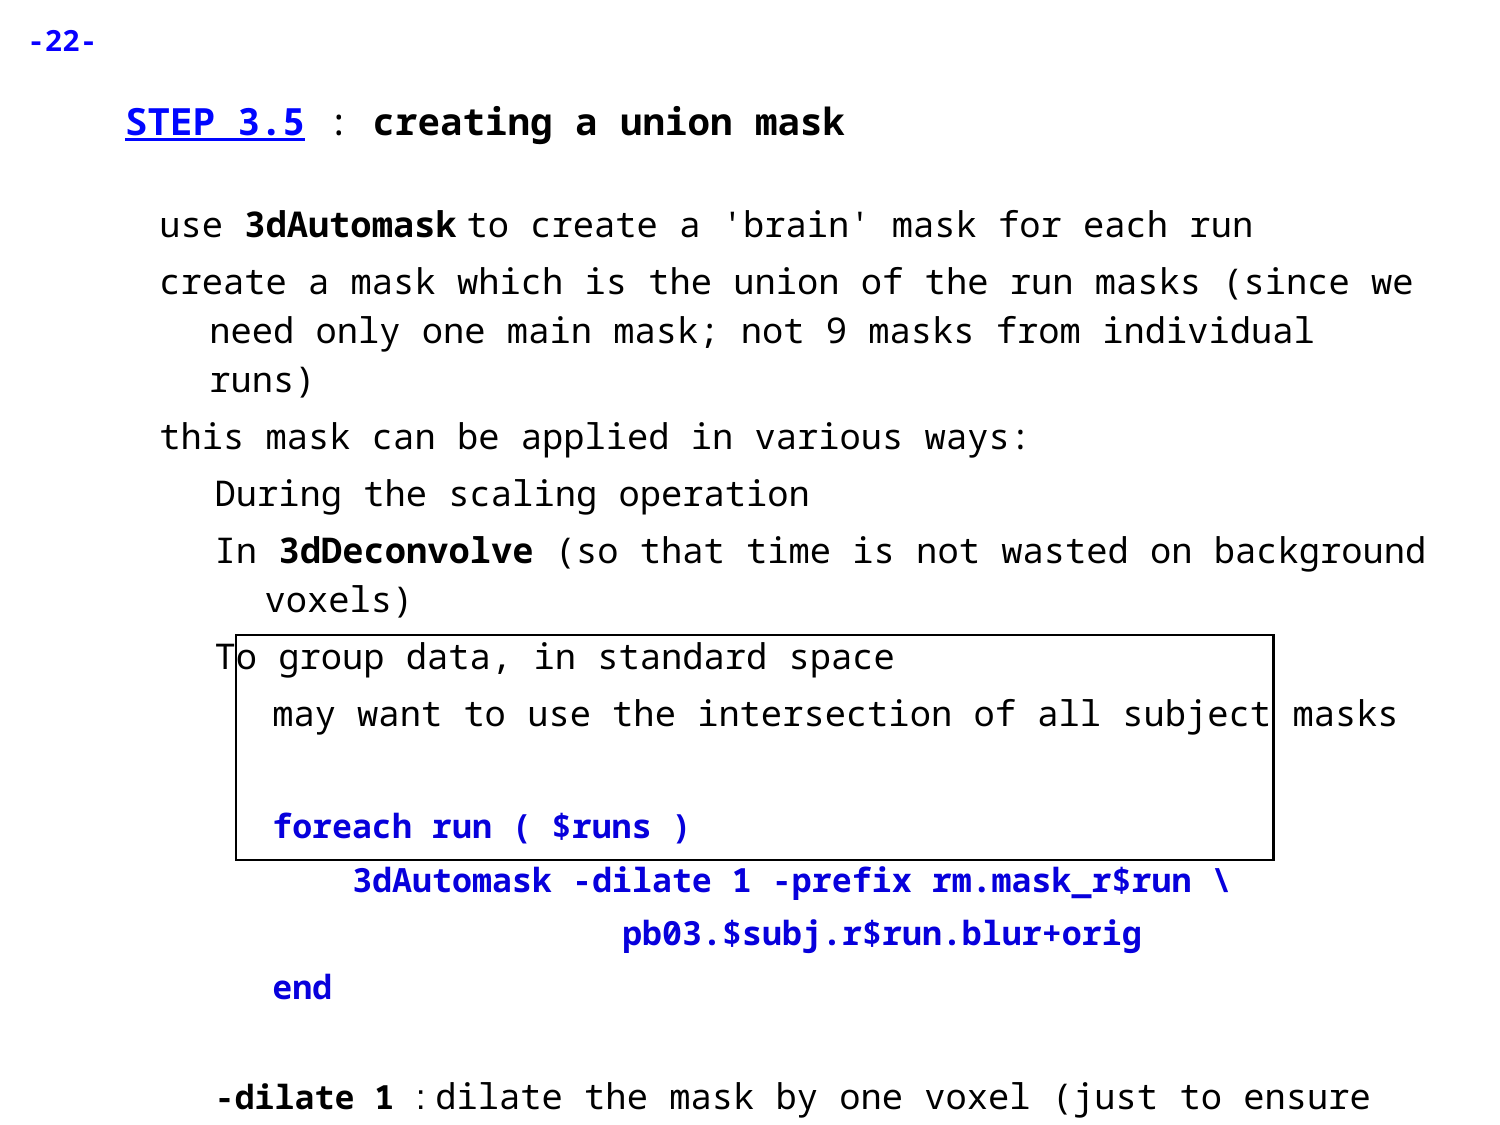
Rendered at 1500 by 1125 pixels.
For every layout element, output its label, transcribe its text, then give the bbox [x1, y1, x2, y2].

list STEP 3.5 : creating a union mask use 3dAutomask to create a 'brain' mask for each run create a mask which is the union of the run masks (since we need only one main mask; not 9 masks from individual runs) this mask can be applied in various ways: During the scaling operation In 3dDeconvolve (so that time is not wasted on background voxels) To group data, in standard space may want to use the intersection of all subject masks foreach run ( $runs ) 3dAutomask -dilate 1 -prefix rm.mask_r$run \ pb03.$subj.r$run.blur+orig end -dilate 1 : dilate the mask by one voxel (just to ensure that none of the voxels along the perimeter of the brain get accidently clipped away and excluded from the mask). [87, 87, 1450, 1088]
